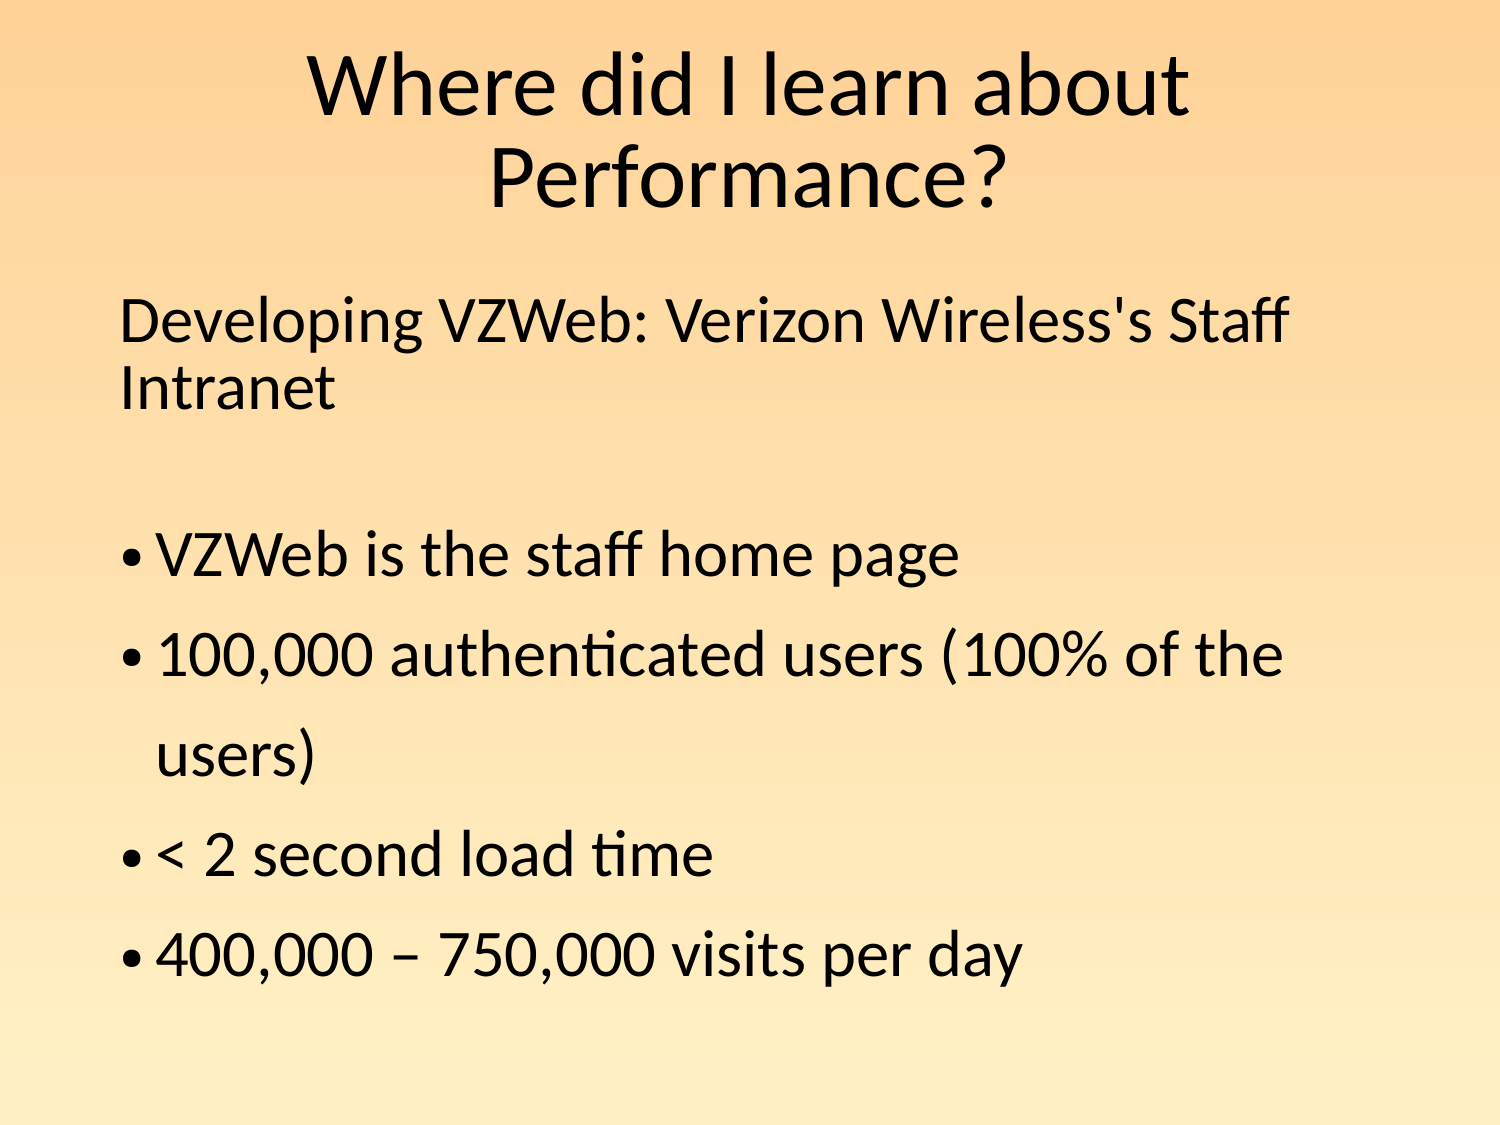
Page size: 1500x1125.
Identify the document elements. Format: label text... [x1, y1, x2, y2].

title Where did I learn about Performance? [75, 45, 1425, 233]
text_box Developing VZWeb: Verizon Wireless's Staff Intranet VZWeb is the staff home page 100,000 authenticated users (100% of the users) < 2 second load time 400,000 – 750,000 visits per day [105, 285, 1366, 1001]
